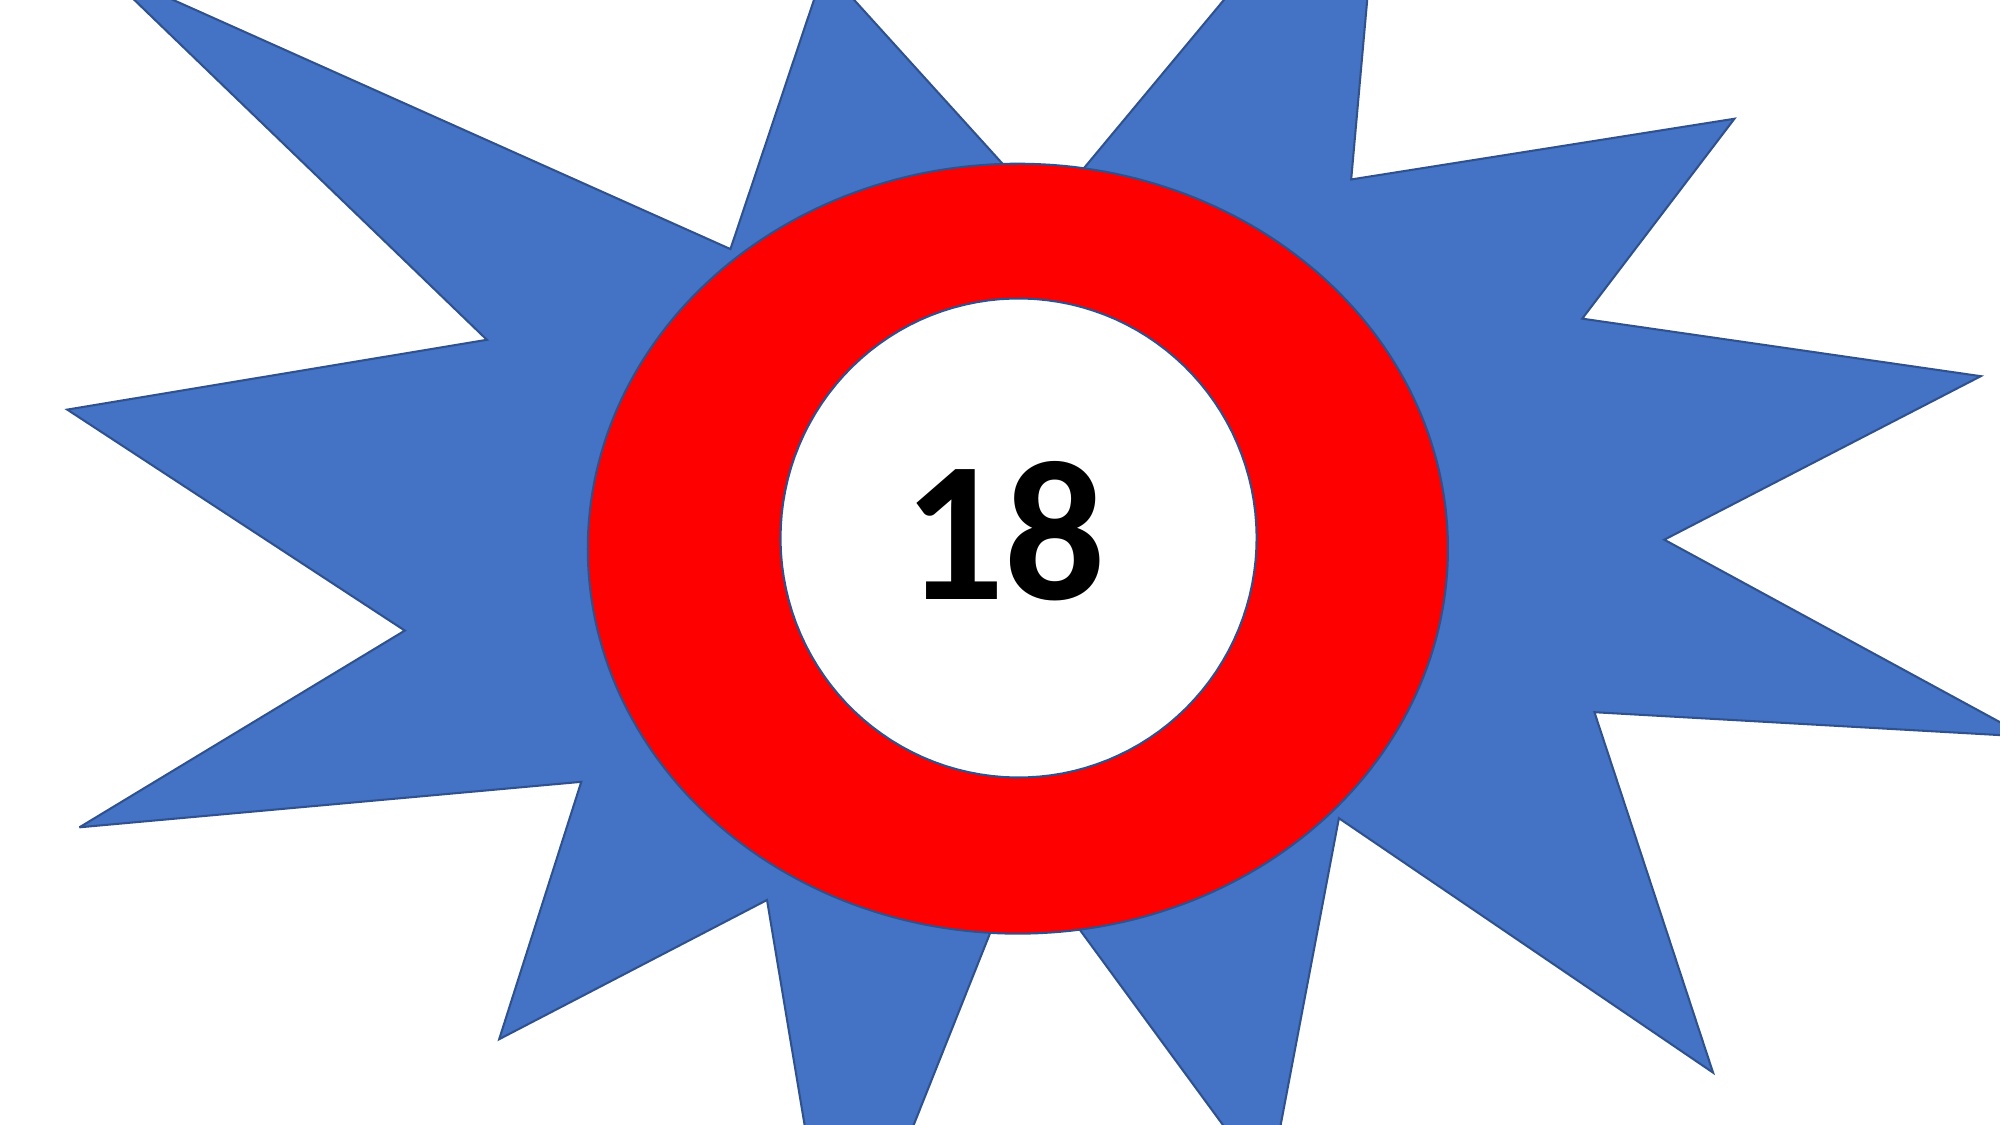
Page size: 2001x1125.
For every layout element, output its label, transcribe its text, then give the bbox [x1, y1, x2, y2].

text_box 18 [888, 391, 1206, 650]
text_box [67, 0, 2000, 1125]
